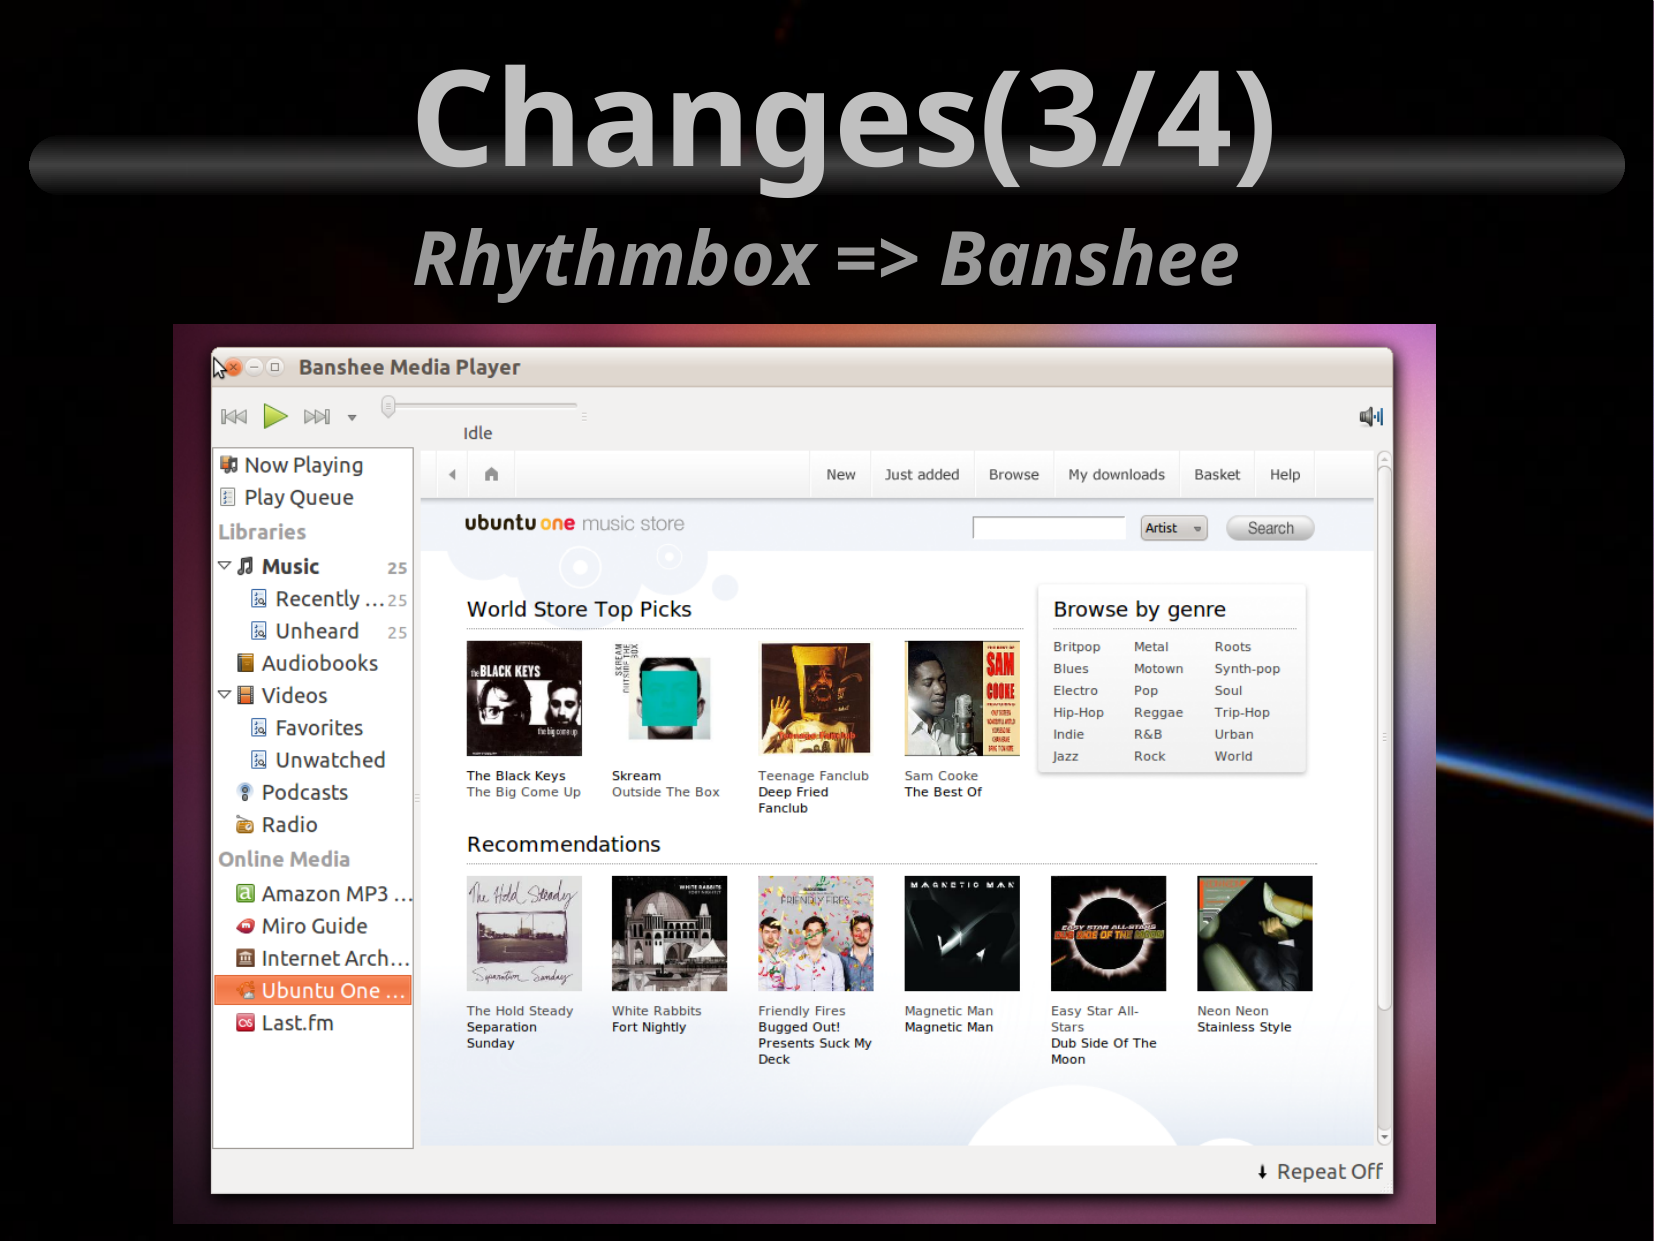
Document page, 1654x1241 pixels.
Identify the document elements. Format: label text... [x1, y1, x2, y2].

picture [0, 0, 1654, 1241]
text_box Changes(3/4) Rhythmbox => Banshee [29, 135, 805, 195]
text_box Changes(3/4) Rhythmbox => Banshee [807, 135, 1625, 195]
